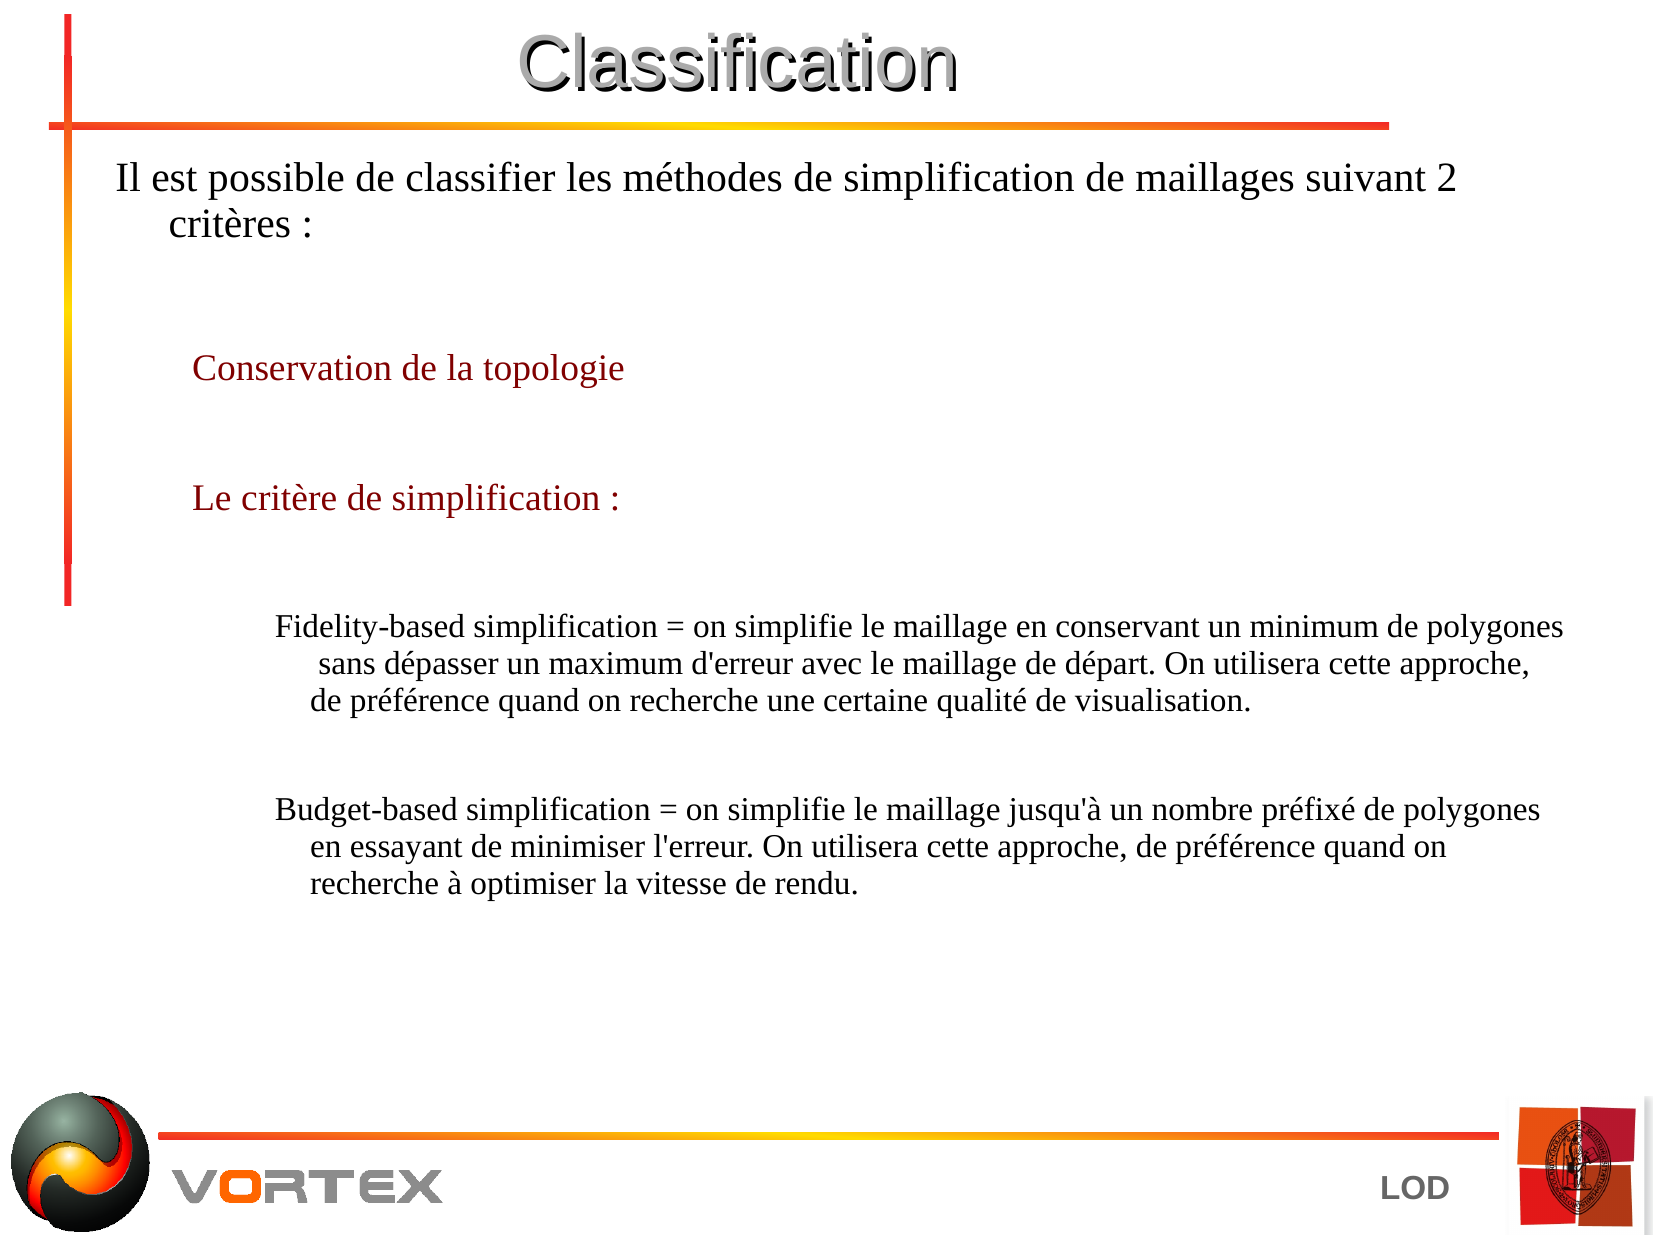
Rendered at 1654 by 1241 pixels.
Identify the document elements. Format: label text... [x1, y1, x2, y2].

list Il est possible de classifier les méthodes de simplification de maillages suivant 2 critères : Conservation de la topologie Le critère de simplification : Fidelity-based simplification = on simplifie le maillage en conservant un minimum de polygones sans dépasser un maximum d'erreur avec le maillage de départ. On utilisera cette approche, de préférence quand on recherche une certaine qualité de visualisation. Budget-based simplification = on simplifie le maillage jusqu'à un nombre préfixé de polygones en essayant de minimiser l'erreur. On utilisera cette approche, de préférence quand on recherche à optimiser la vitesse de rendu. [97, 153, 1571, 1109]
picture [11, 1092, 443, 1232]
picture [1505, 1096, 1653, 1235]
title Classification [82, 4, 1392, 120]
